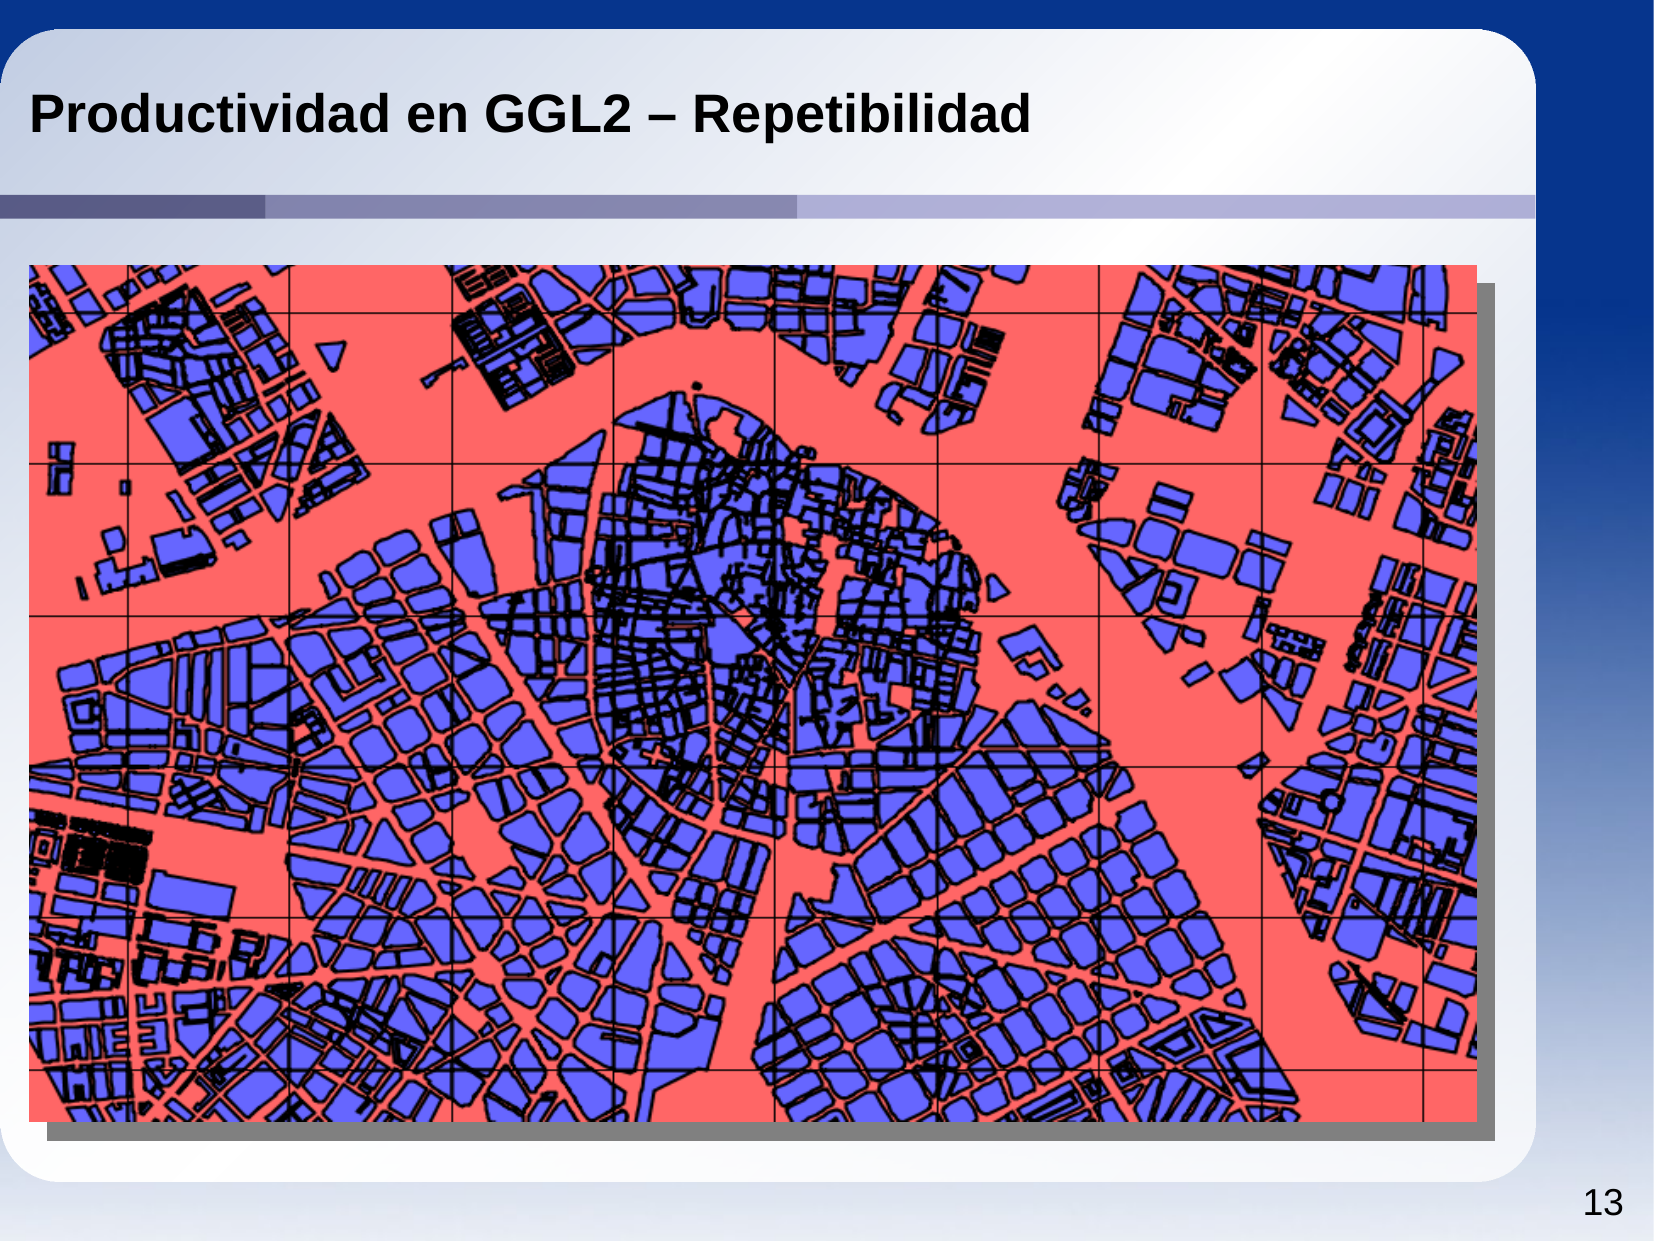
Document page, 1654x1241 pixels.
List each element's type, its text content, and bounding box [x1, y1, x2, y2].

picture [29, 265, 1477, 1123]
title Productividad en GGL2 – Repetibilidad [29, 49, 1506, 178]
picture [0, 0, 1654, 1241]
